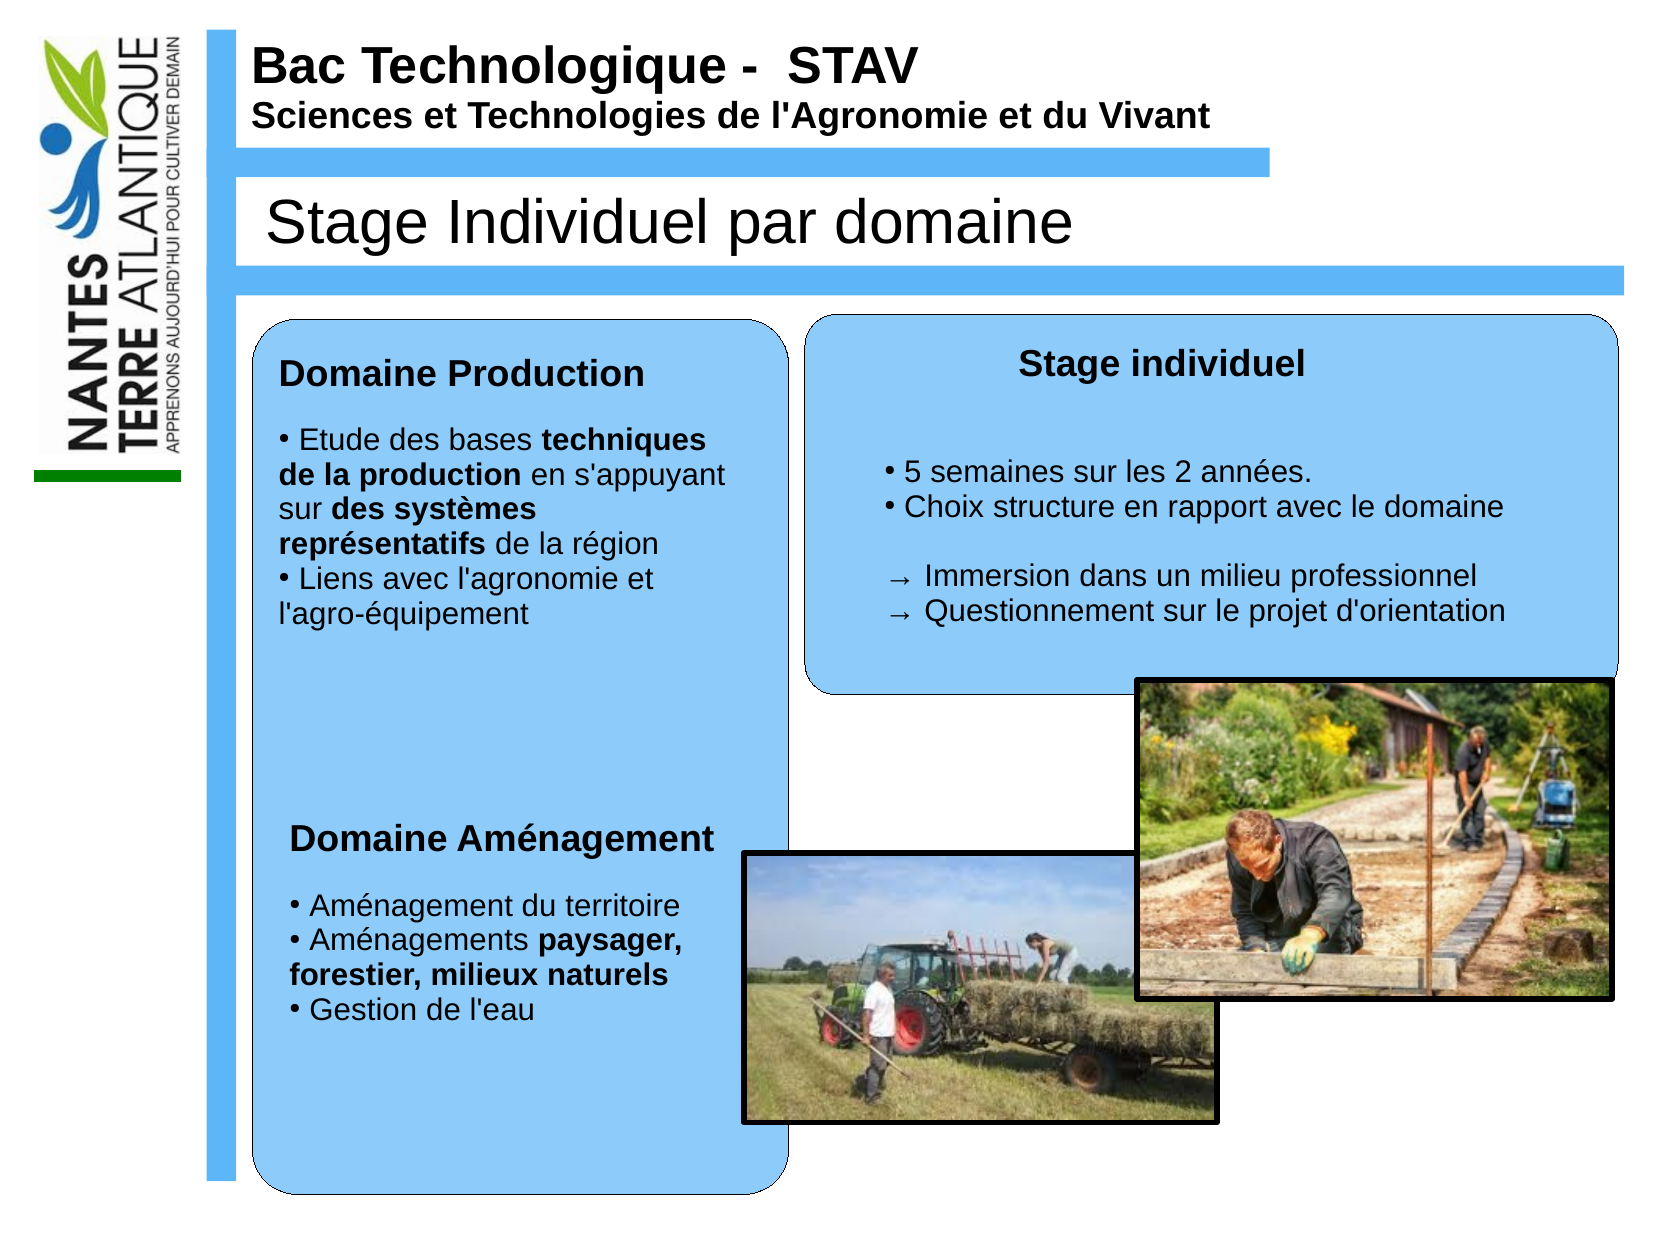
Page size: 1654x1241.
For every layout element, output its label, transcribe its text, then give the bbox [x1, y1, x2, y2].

title Stage Individuel par domaine [265, 184, 1565, 259]
text_box [252, 319, 789, 1195]
picture [746, 855, 1214, 1120]
text_box Stage individuel [1003, 334, 1321, 393]
picture [40, 37, 181, 454]
text_box Domaine Production Etude des bases techniques de la production en s'appuyant sur des systèmes représentatifs de la région Liens avec l'agronomie et l'agro-équipement [263, 344, 758, 646]
text_box 5 semaines sur les 2 années. Choix structure en rapport avec le domaine → Immersion dans un milieu professionnel → Questionnement sur le projet d'orientation [869, 446, 1572, 809]
picture [1140, 683, 1609, 996]
text_box [804, 314, 1619, 695]
text_box Domaine Aménagement Aménagement du territoire Aménagements paysager, forestier, milieux naturels Gestion de l'eau [274, 810, 761, 1072]
